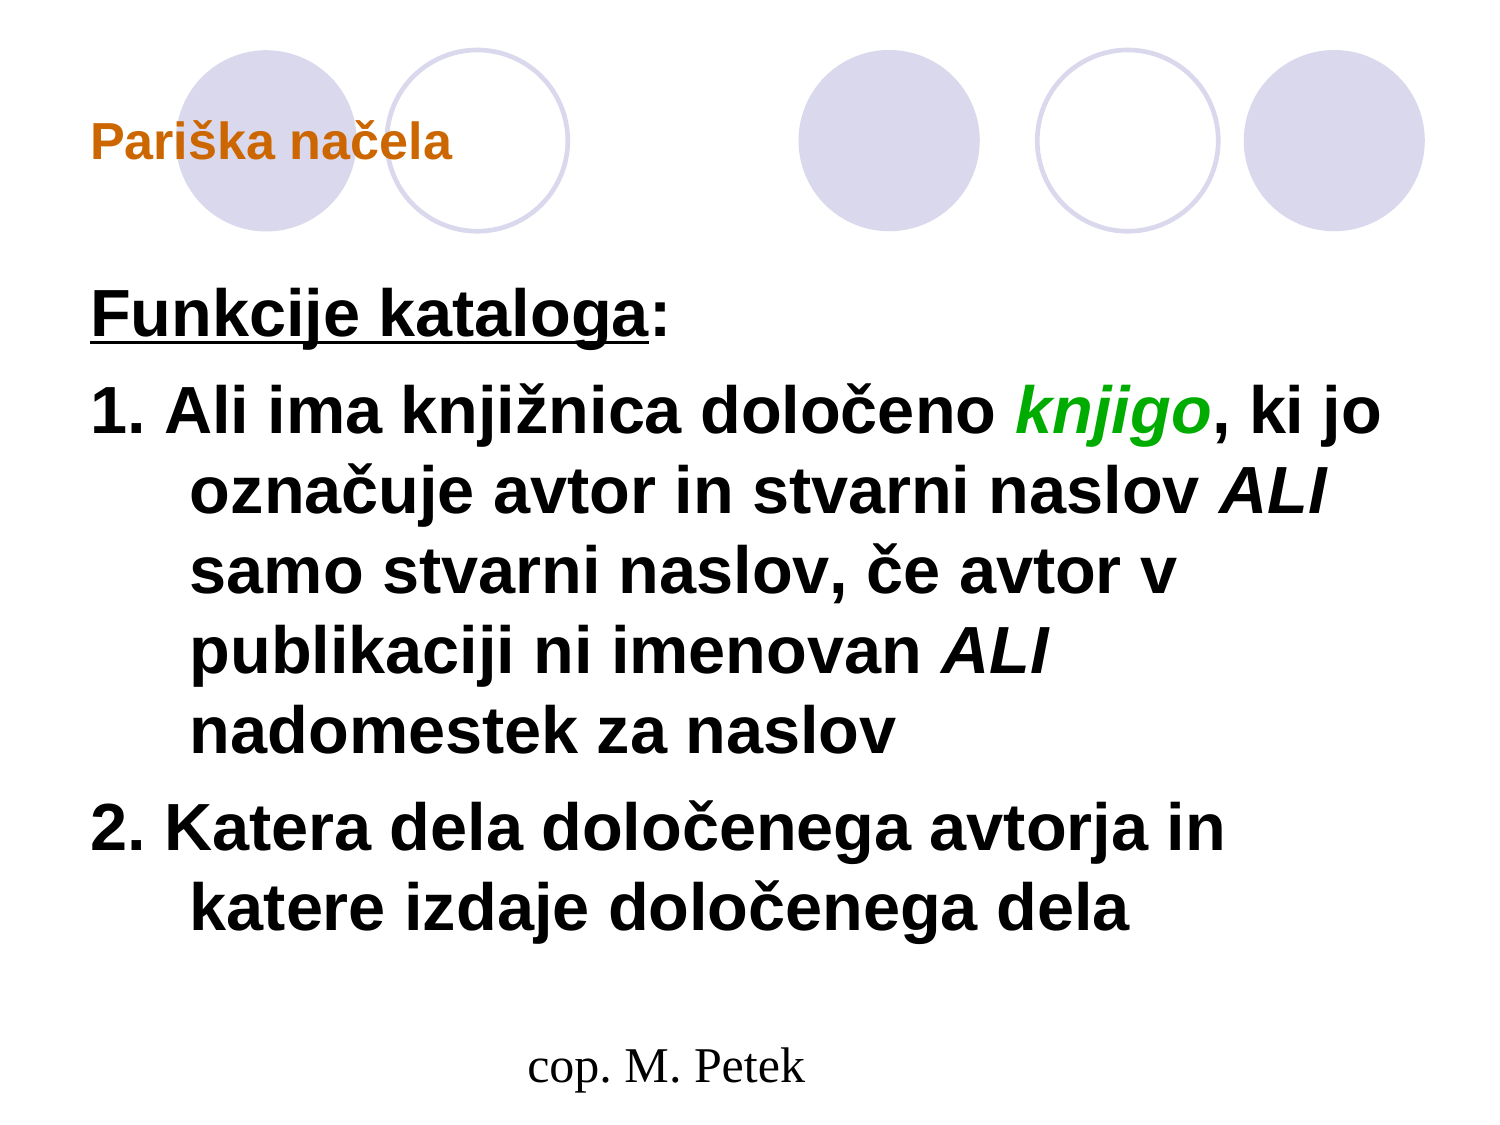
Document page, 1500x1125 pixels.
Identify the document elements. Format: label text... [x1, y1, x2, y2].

list Funkcije kataloga: 1. Ali ima knjižnica določeno knjigo, ki jo označuje avtor in stvarni naslov ALI samo stvarni naslov, če avtor v publikaciji ni imenovan ALI nadomestek za naslov 2. Katera dela določenega avtorja in katere izdaje določenega dela [75, 262, 1426, 1125]
title Pariška načela [75, 45, 1426, 233]
